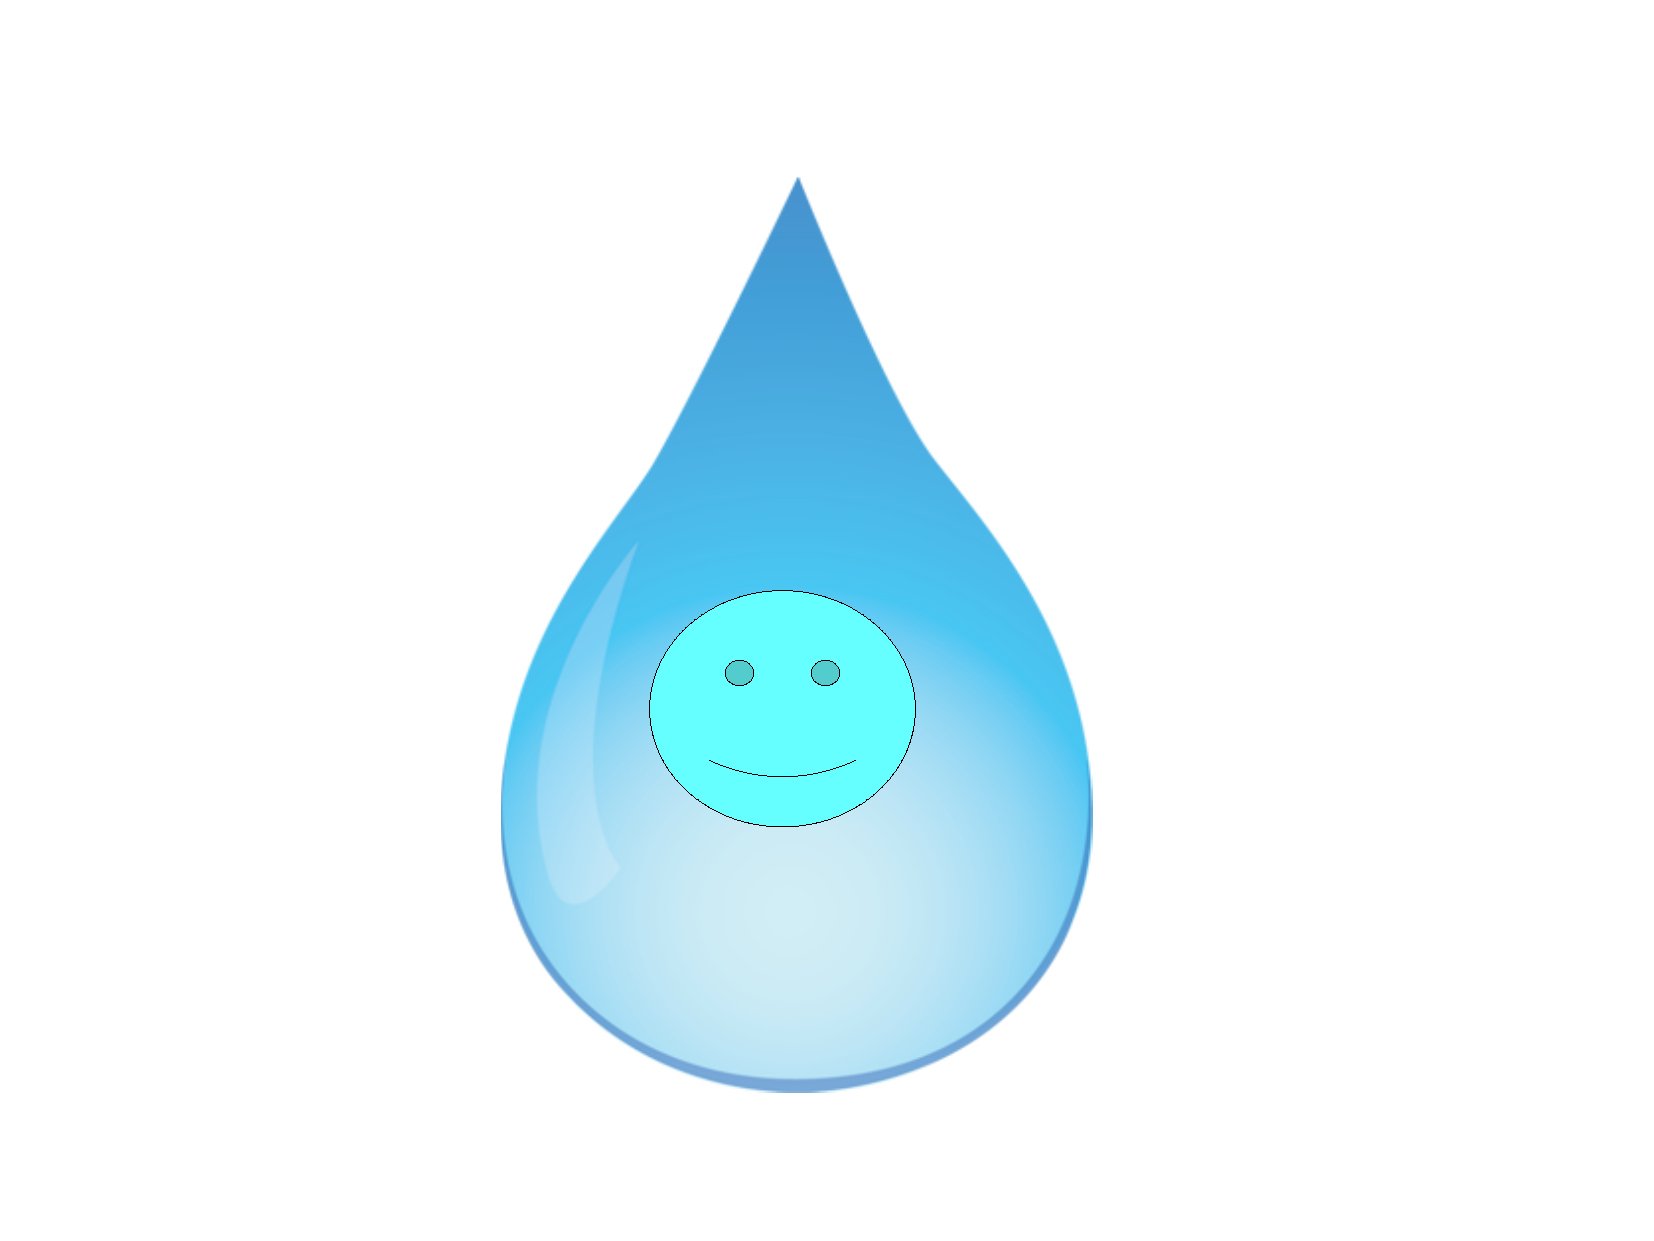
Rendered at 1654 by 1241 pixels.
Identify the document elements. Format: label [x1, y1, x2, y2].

text_box [649, 590, 916, 827]
picture [501, 177, 1093, 1093]
